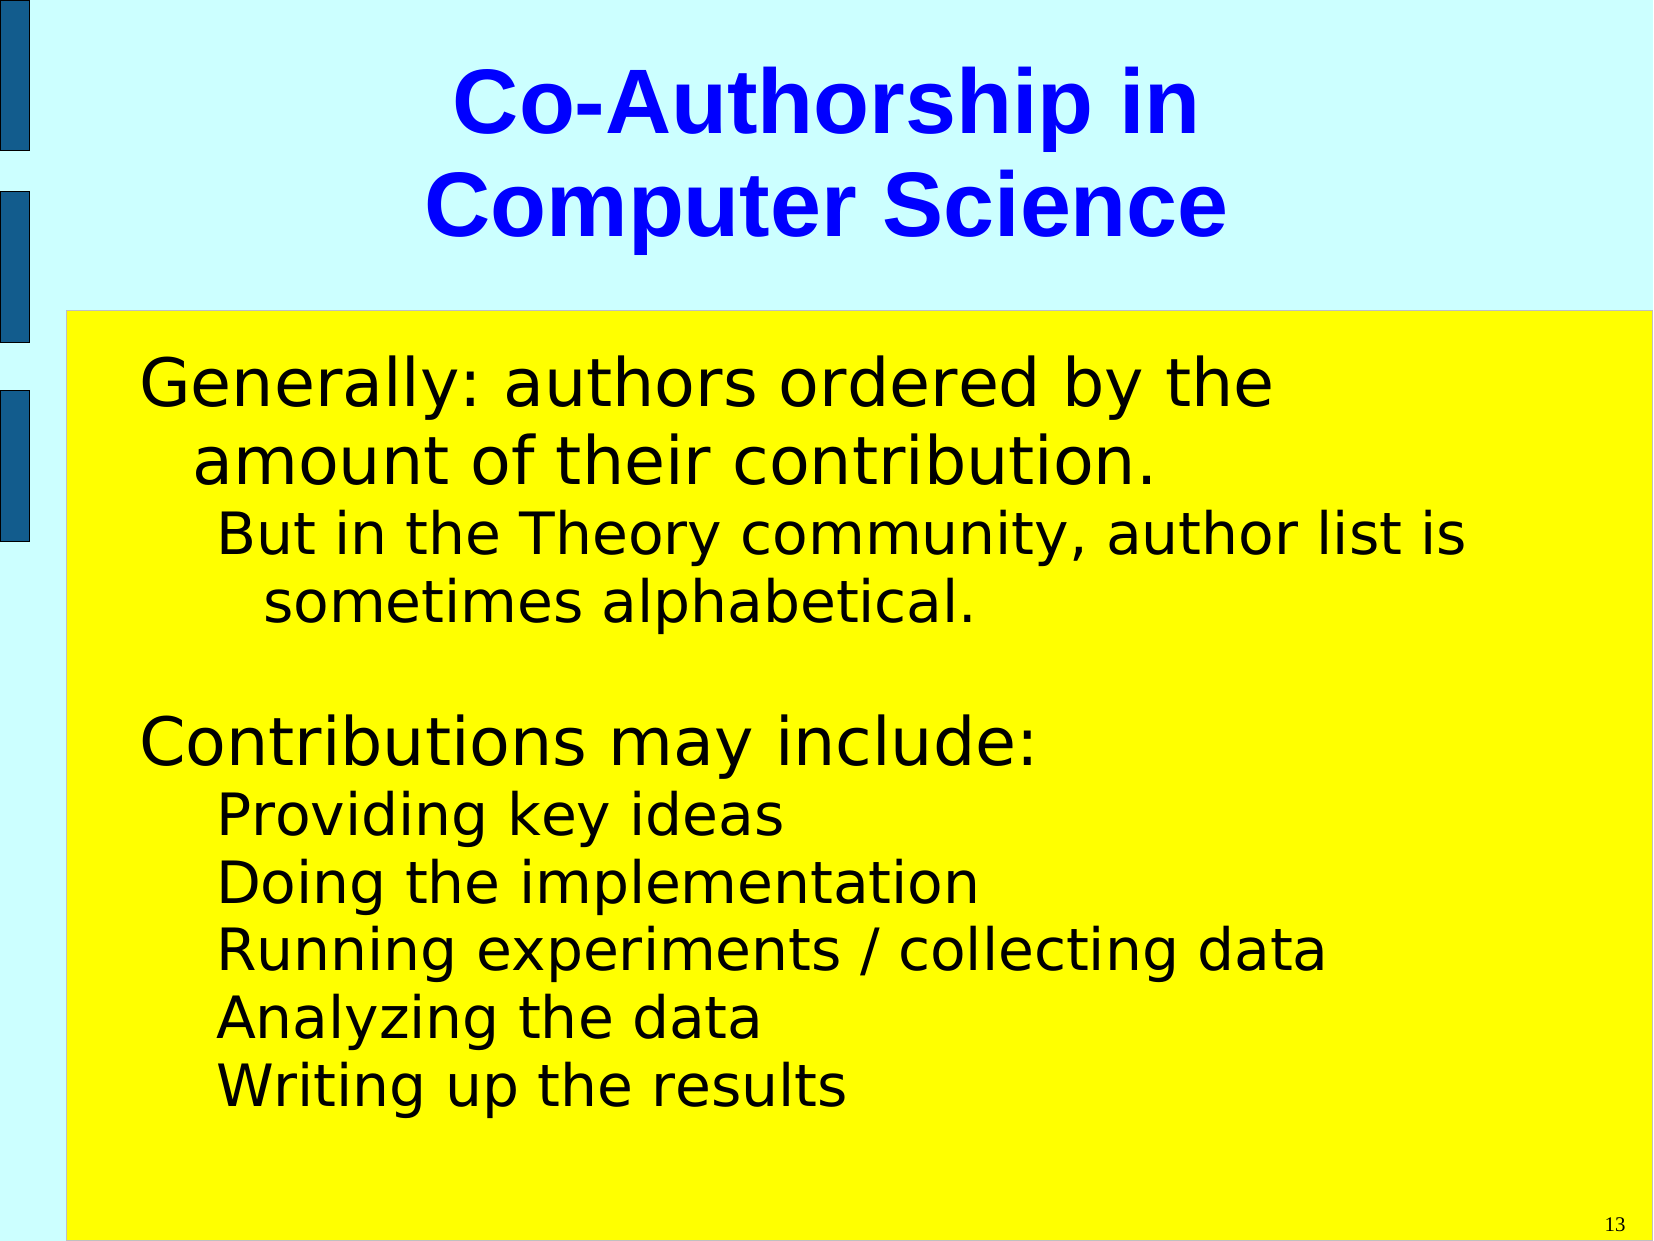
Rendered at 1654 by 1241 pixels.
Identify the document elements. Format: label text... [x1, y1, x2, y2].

title Co-Authorship in Computer Science [121, 37, 1534, 270]
list Generally: authors ordered by the amount of their contribution. But in the Theory community, author list is sometimes alphabetical. Contributions may include: Providing key ideas Doing the implementation Running experiments / collecting data Analyzing the data Writing up the results [121, 344, 1534, 1127]
